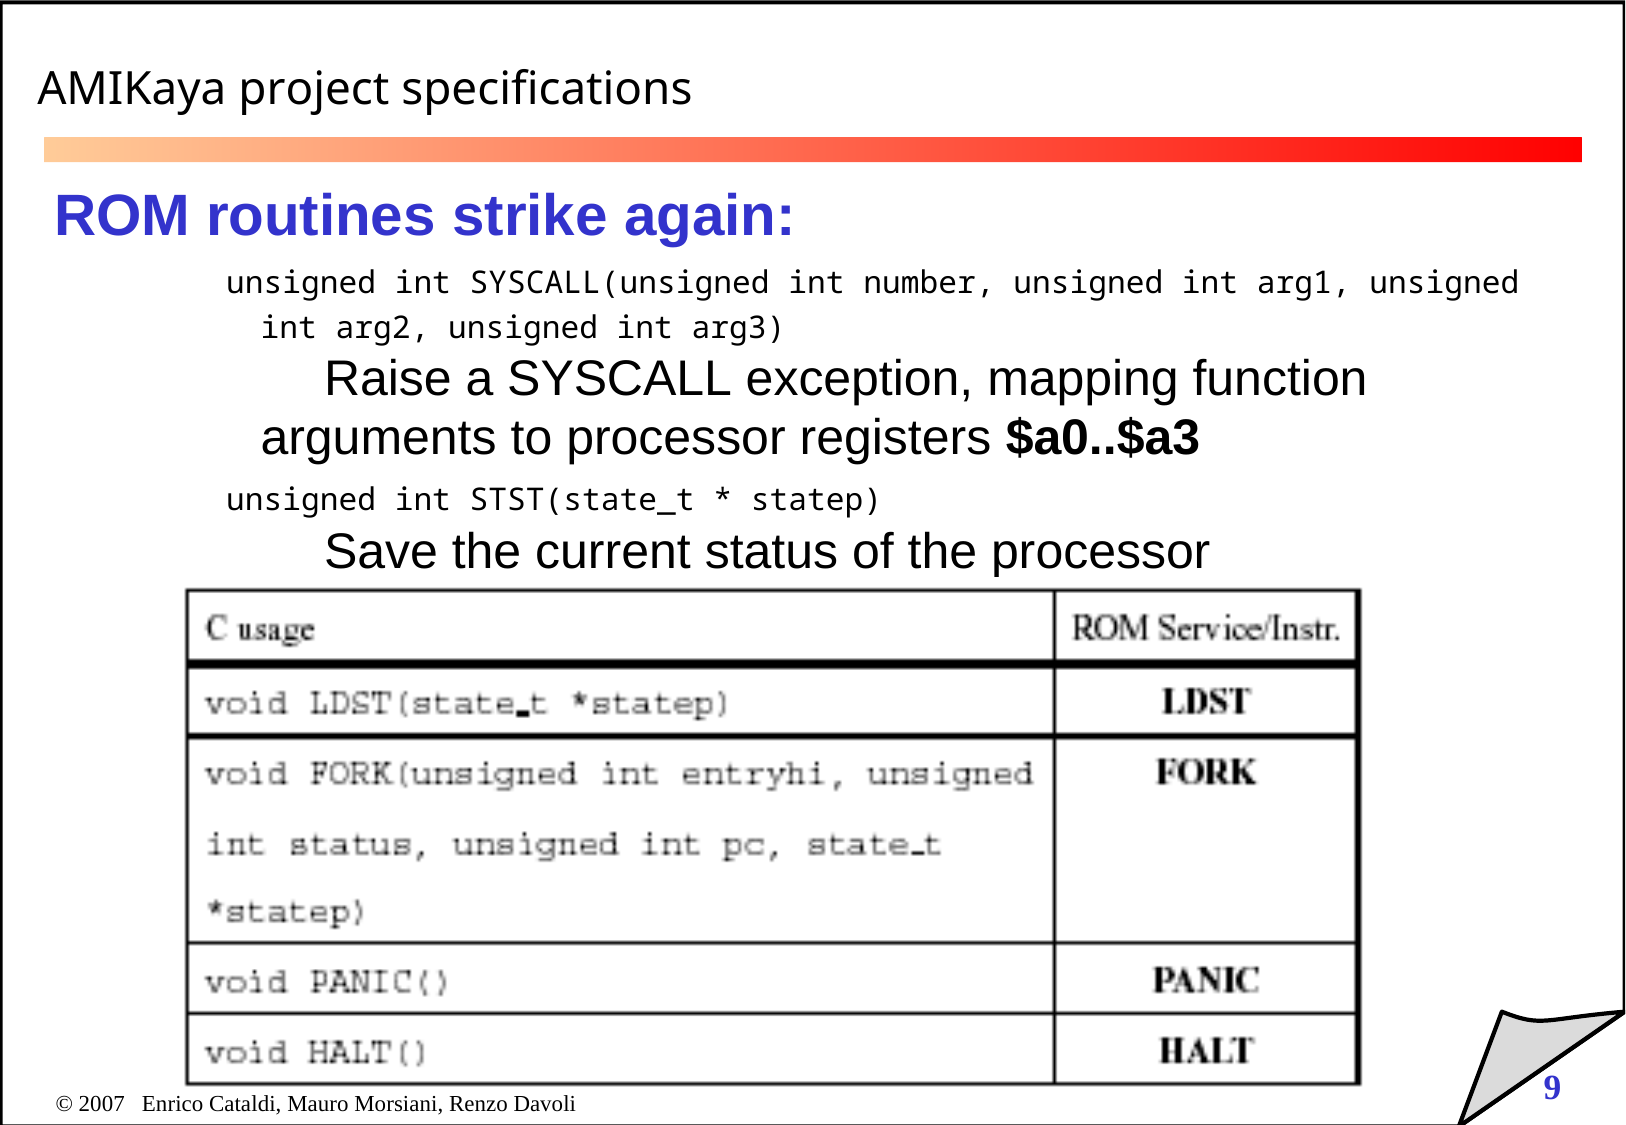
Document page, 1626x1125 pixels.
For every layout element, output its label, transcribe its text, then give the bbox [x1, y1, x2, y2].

title AMIKaya project specifications [37, 44, 1587, 130]
list ROM routines strike again: unsigned int SYSCALL(unsigned int number, unsigned int arg1, unsigned int arg2, unsigned int arg3) Raise a SYSCALL exception, mapping function arguments to processor registers $a0..$a3 unsigned int STST(state_t * statep) Save the current status of the processor [54, 187, 1557, 604]
picture [177, 577, 1372, 1093]
